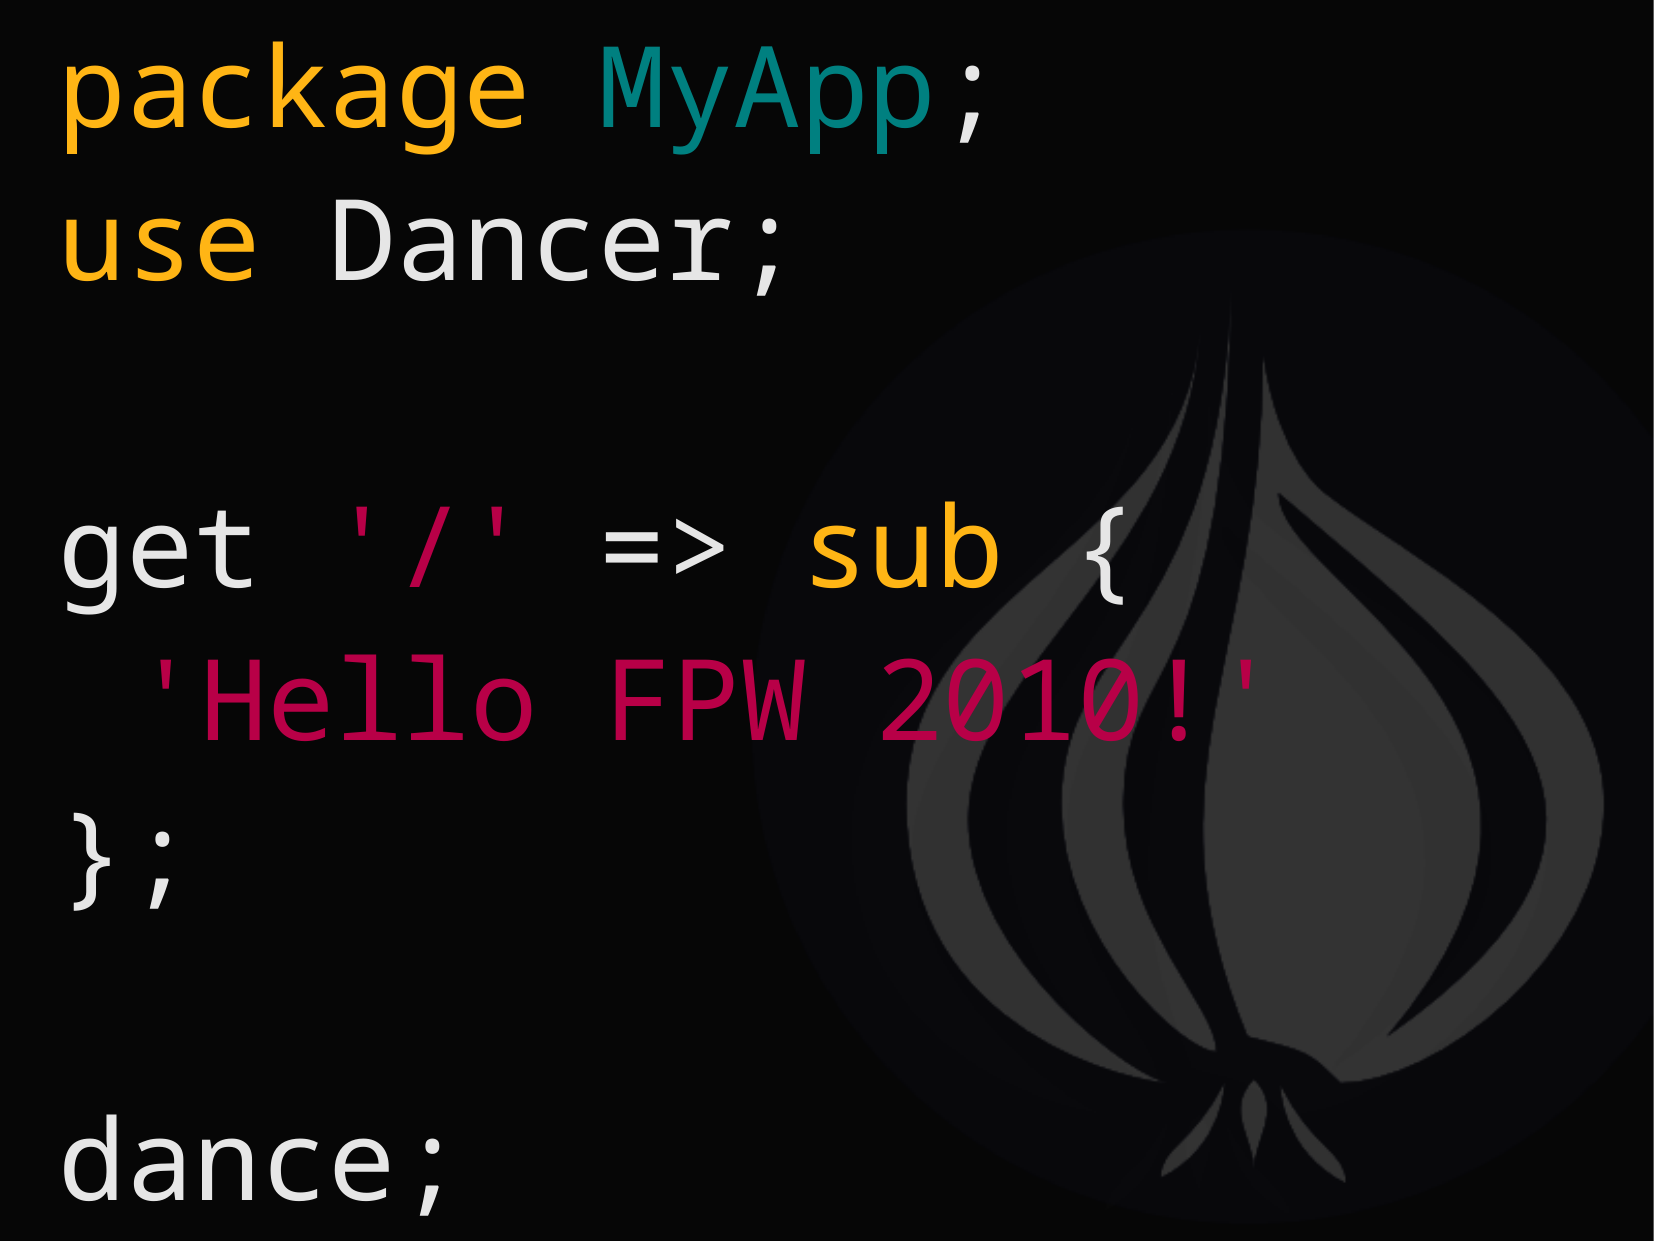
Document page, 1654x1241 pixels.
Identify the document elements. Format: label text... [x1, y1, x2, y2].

subtitle package MyApp; use Dancer; get '/' => sub { 'Hello FPW 2010!' }; dance; [59, 29, 1625, 1211]
picture [0, 0, 1654, 1241]
